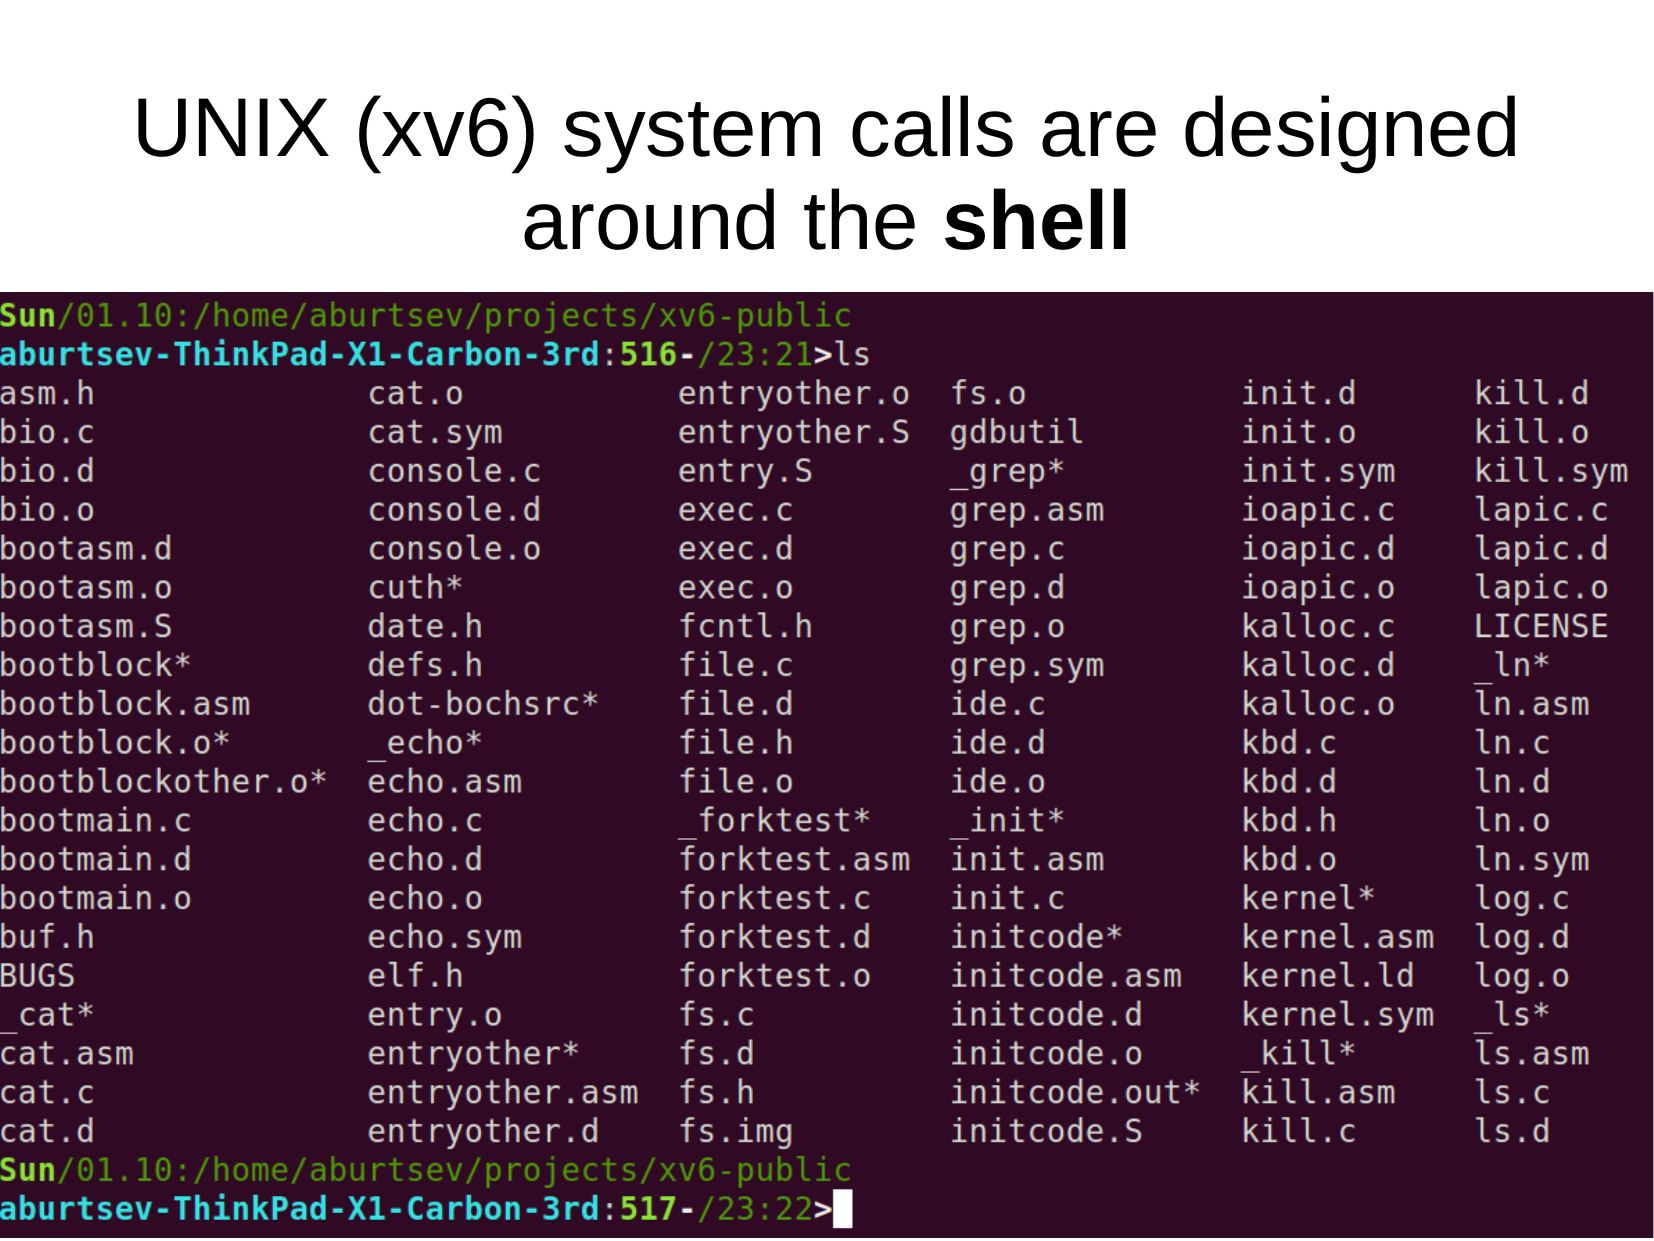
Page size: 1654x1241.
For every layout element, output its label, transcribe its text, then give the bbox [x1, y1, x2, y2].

subtitle UNIX (xv6) system calls are designed around the shell [82, 49, 1571, 301]
picture [0, 292, 1654, 1238]
